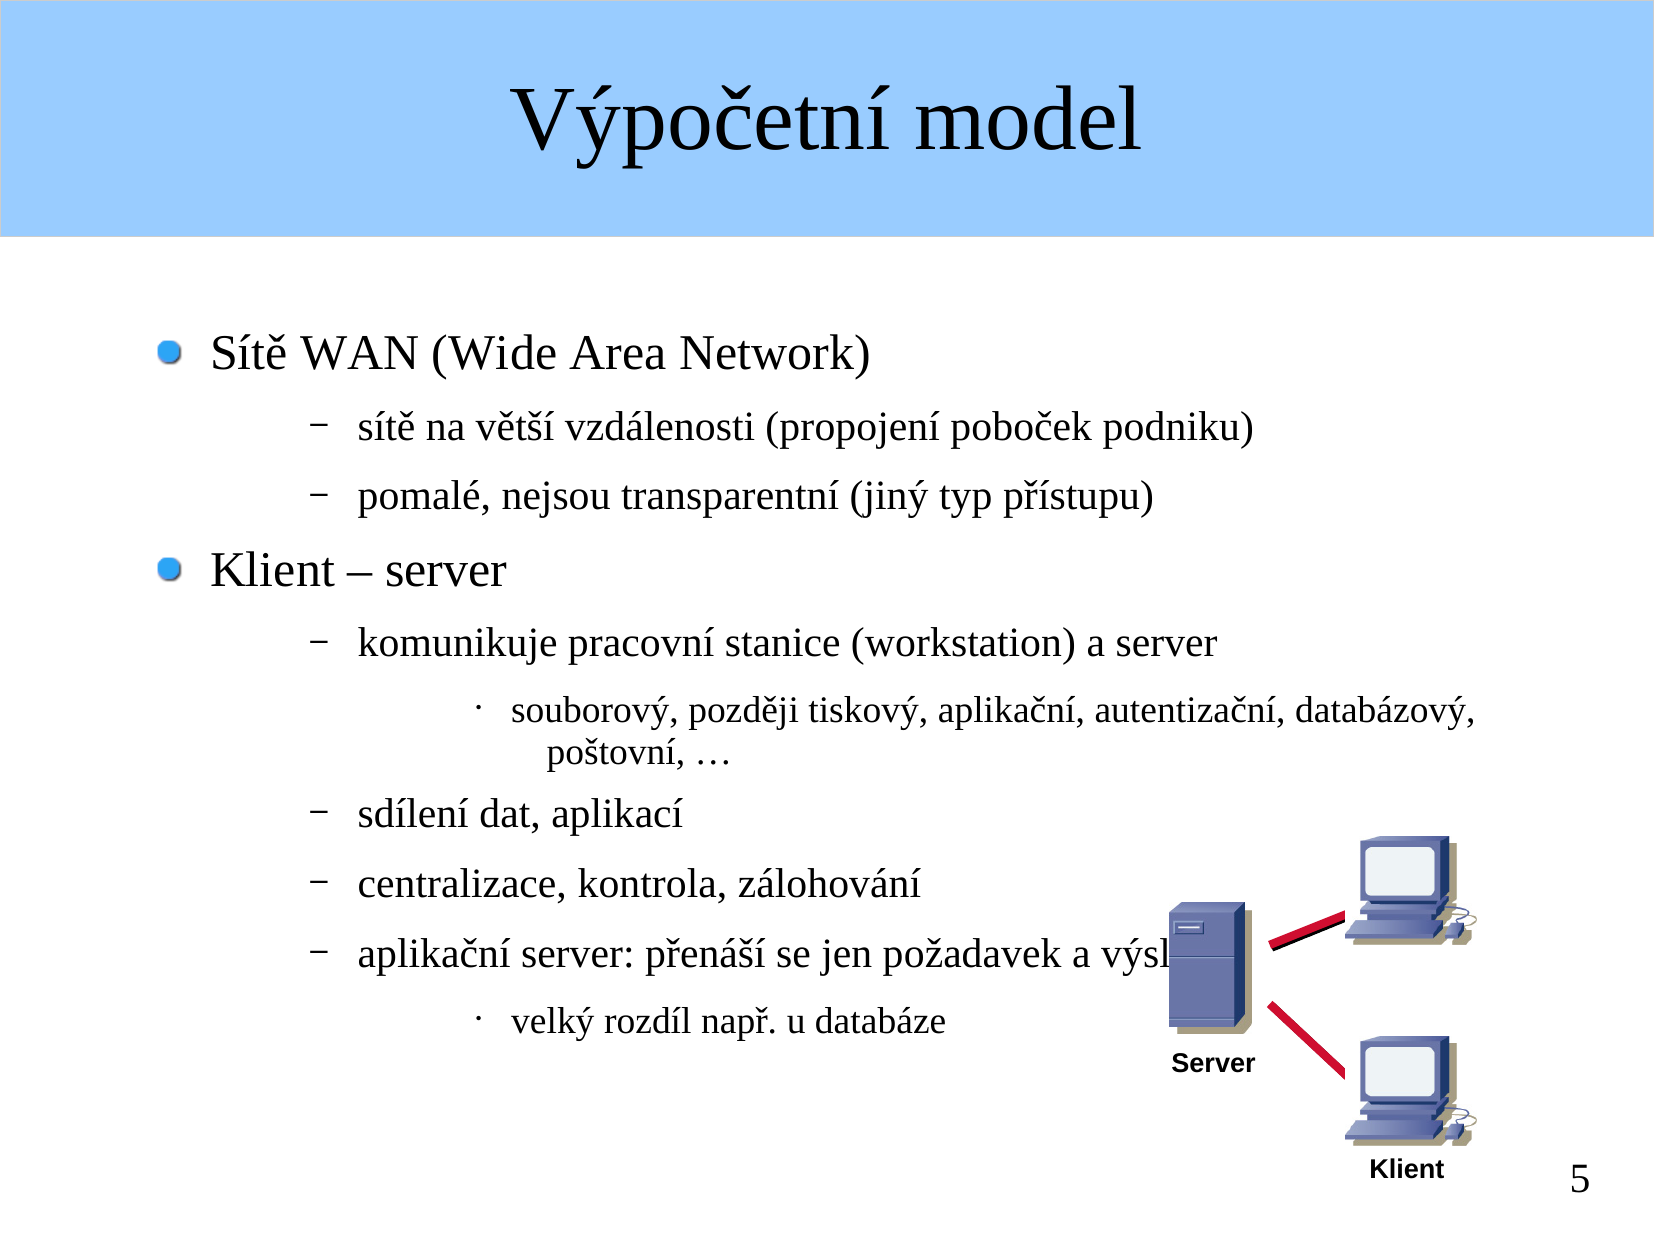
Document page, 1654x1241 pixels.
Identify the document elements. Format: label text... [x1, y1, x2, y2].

picture [1345, 836, 1477, 945]
list Sítě WAN (Wide Area Network) sítě na větší vzdálenosti (propojení poboček podniku) pomalé, nejsou transparentní (jiný typ přístupu) Klient – server komunikuje pracovní stanice (workstation) a server souborový, později tiskový, aplikační, autentizační, databázový, poštovní, … sdílení dat, aplikací centralizace, kontrola, zálohování aplikační server: přenáší se jen požadavek a výsledky velký rozdíl např. u databáze [121, 325, 1534, 1179]
picture [1169, 902, 1252, 1034]
picture [1345, 1036, 1477, 1146]
title Výpočetní model [0, 0, 1654, 237]
text_box Klient [1352, 1146, 1471, 1205]
text_box Server [1154, 1039, 1273, 1099]
